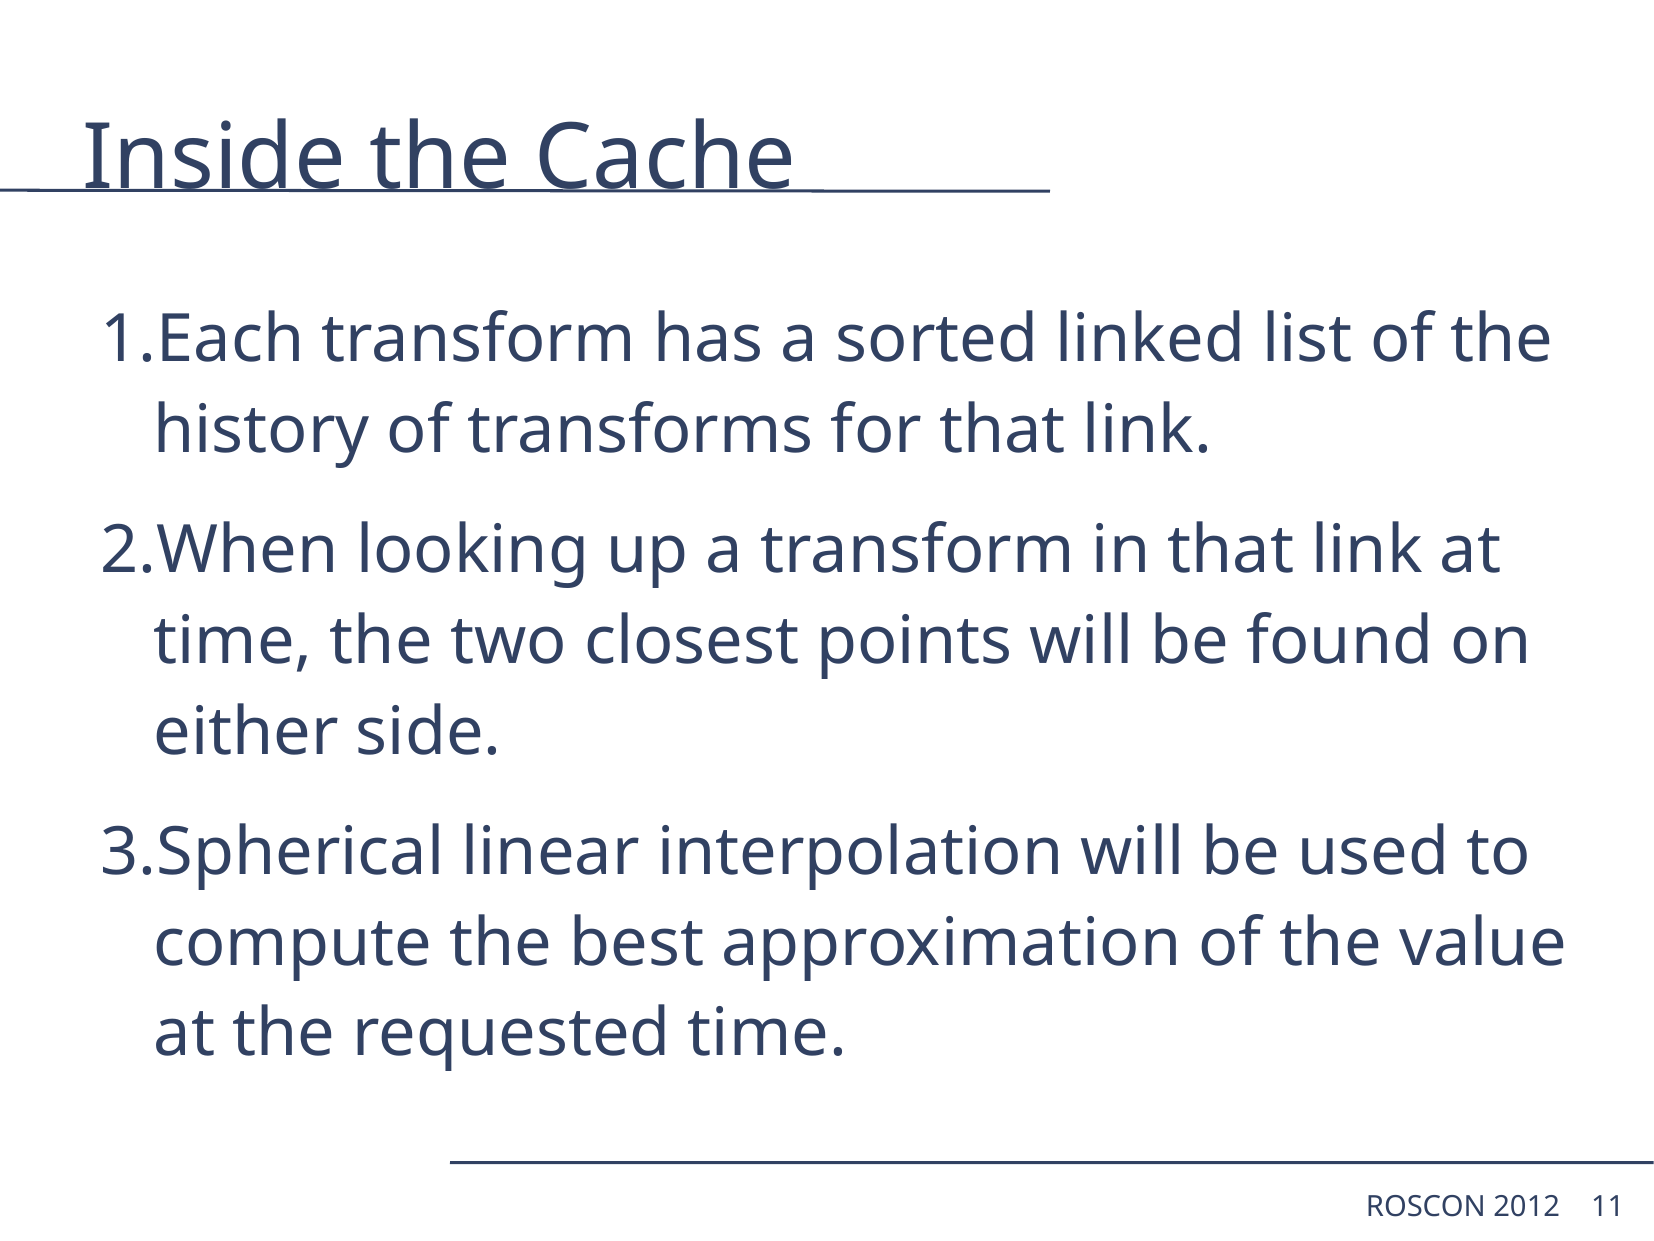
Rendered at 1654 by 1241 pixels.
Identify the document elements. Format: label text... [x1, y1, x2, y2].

title Inside the Cache [82, 56, 1571, 250]
list Each transform has a sorted linked list of the history of transforms for that link. When looking up a transform in that link at time, the two closest points will be found on either side. Spherical linear interpolation will be used to compute the best approximation of the value at the requested time. [82, 290, 1571, 1109]
